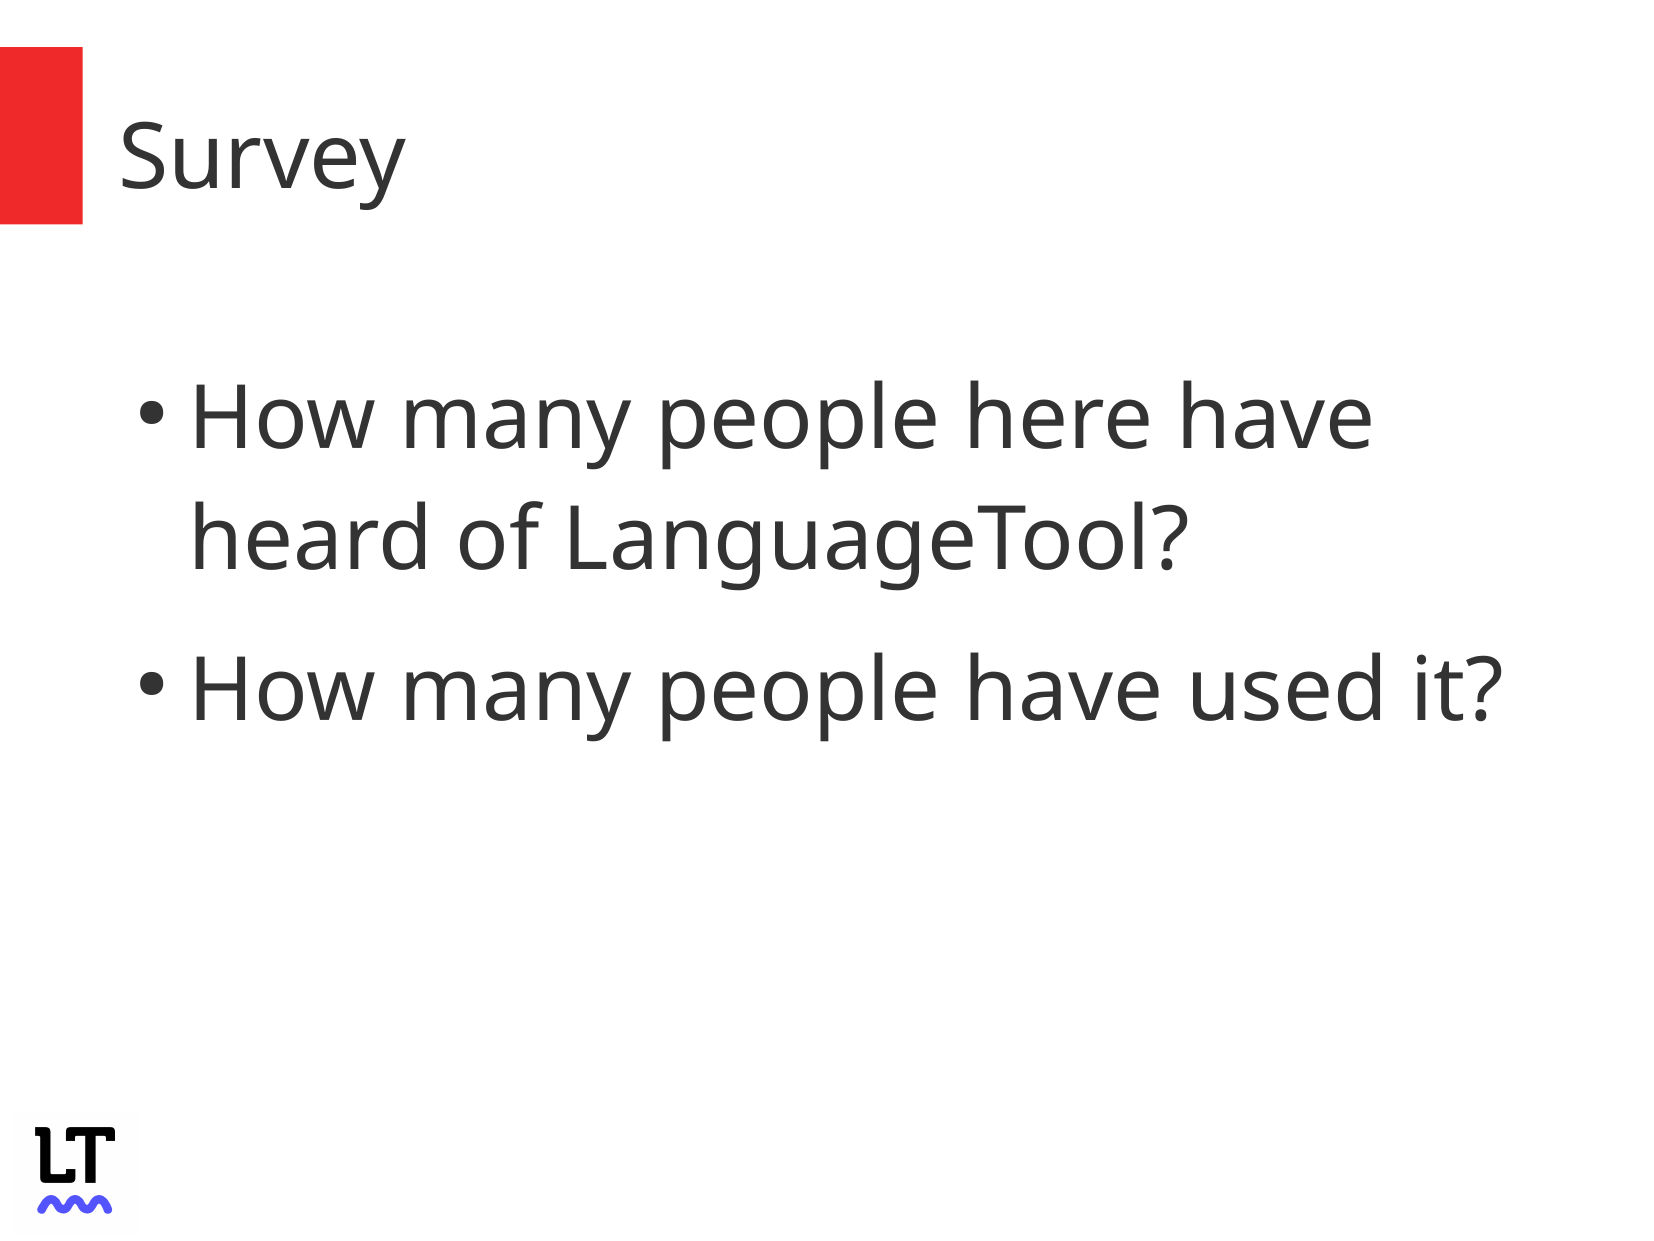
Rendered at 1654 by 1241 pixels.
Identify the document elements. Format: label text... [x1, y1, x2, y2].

title Survey [118, 49, 1571, 257]
list How many people here have heard of LanguageTool? How many people have used it? [118, 354, 1536, 1074]
picture [11, 1110, 138, 1235]
